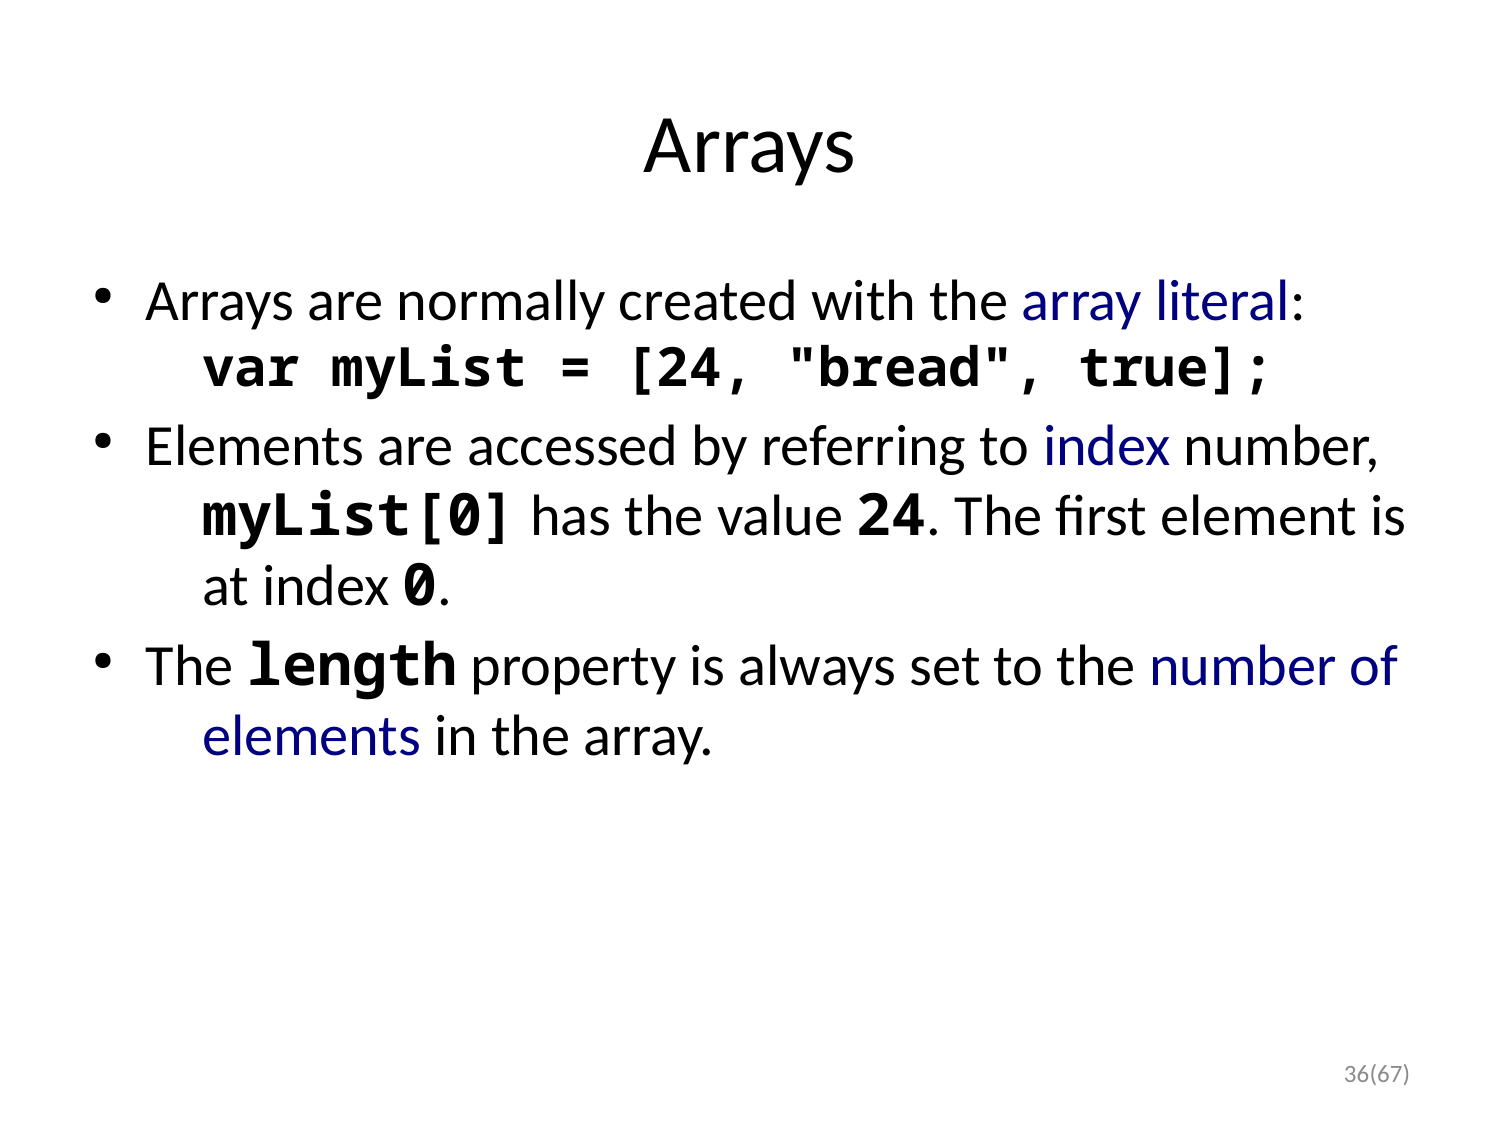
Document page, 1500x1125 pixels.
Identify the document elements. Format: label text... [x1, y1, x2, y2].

list Arrays are normally created with the array literal: var myList = [24, "bread", true]; Elements are accessed by referring to index number, myList[0] has the value 24. The first element is at index 0. The length property is always set to the number of elements in the array. [75, 262, 1425, 1005]
title Arrays [75, 45, 1425, 233]
